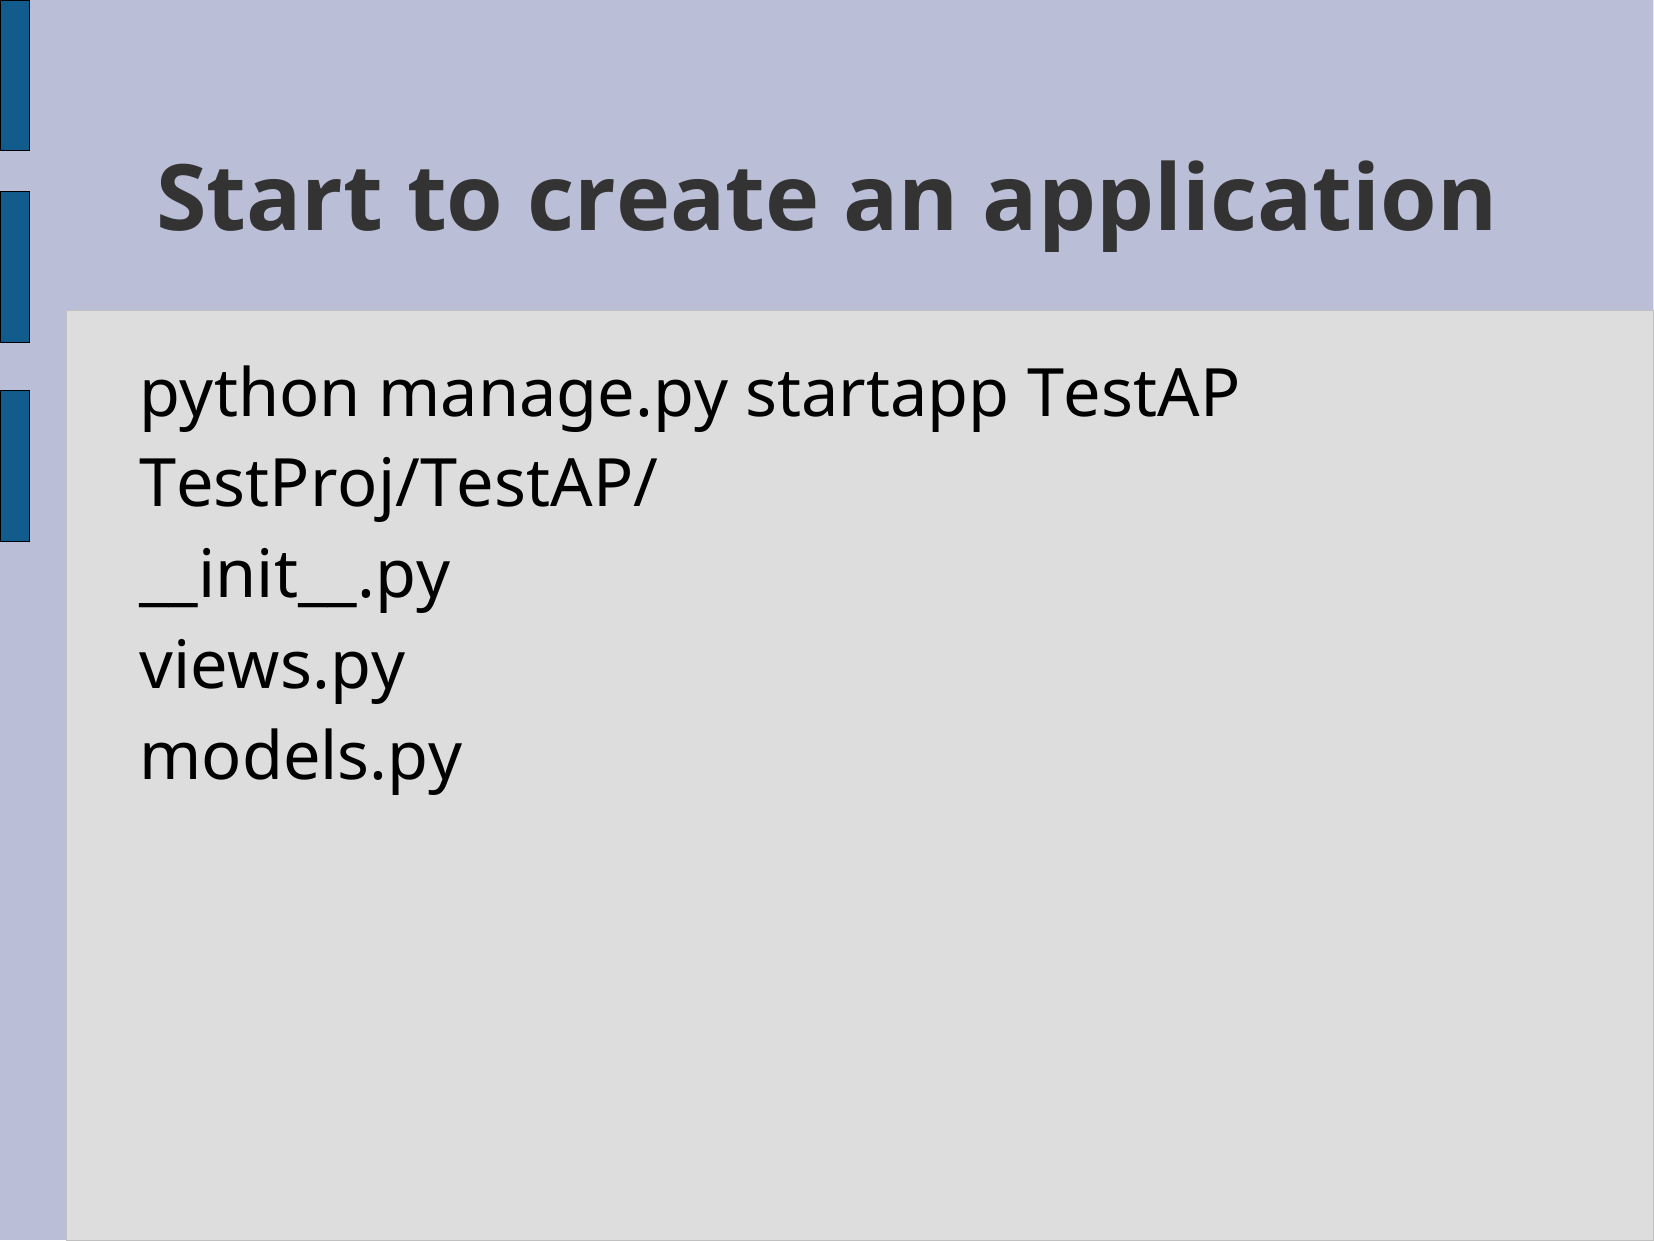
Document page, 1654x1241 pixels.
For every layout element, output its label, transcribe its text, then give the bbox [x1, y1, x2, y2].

list python manage.py startapp TestAP TestProj/TestAP/ __init__.py views.py models.py [121, 344, 1534, 1112]
title Start to create an application [121, 98, 1534, 291]
